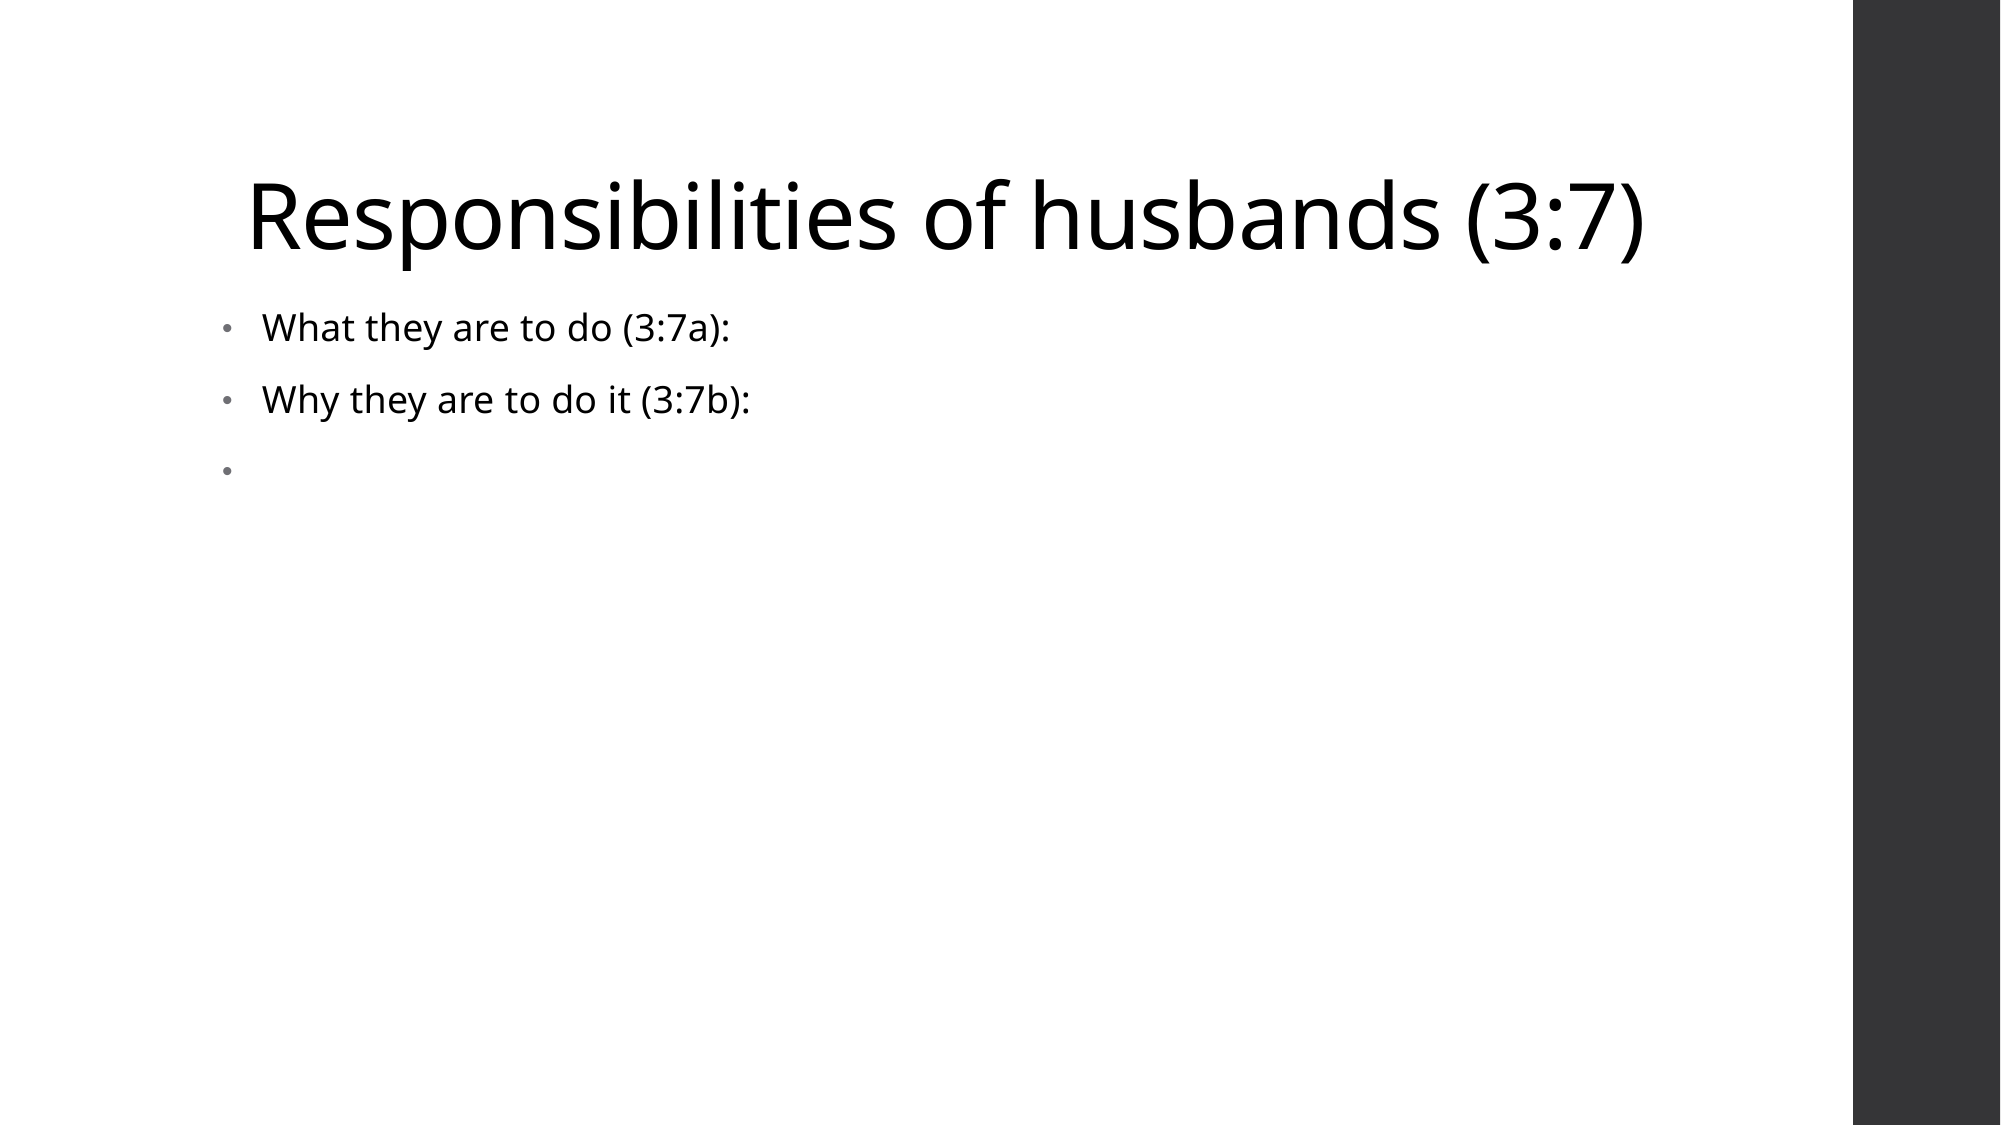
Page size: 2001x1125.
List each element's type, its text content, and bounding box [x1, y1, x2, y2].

list What they are to do (3:7a): Why they are to do it (3:7b): [206, 299, 1617, 1014]
title Responsibilities of husbands (3:7) [206, 60, 1797, 278]
